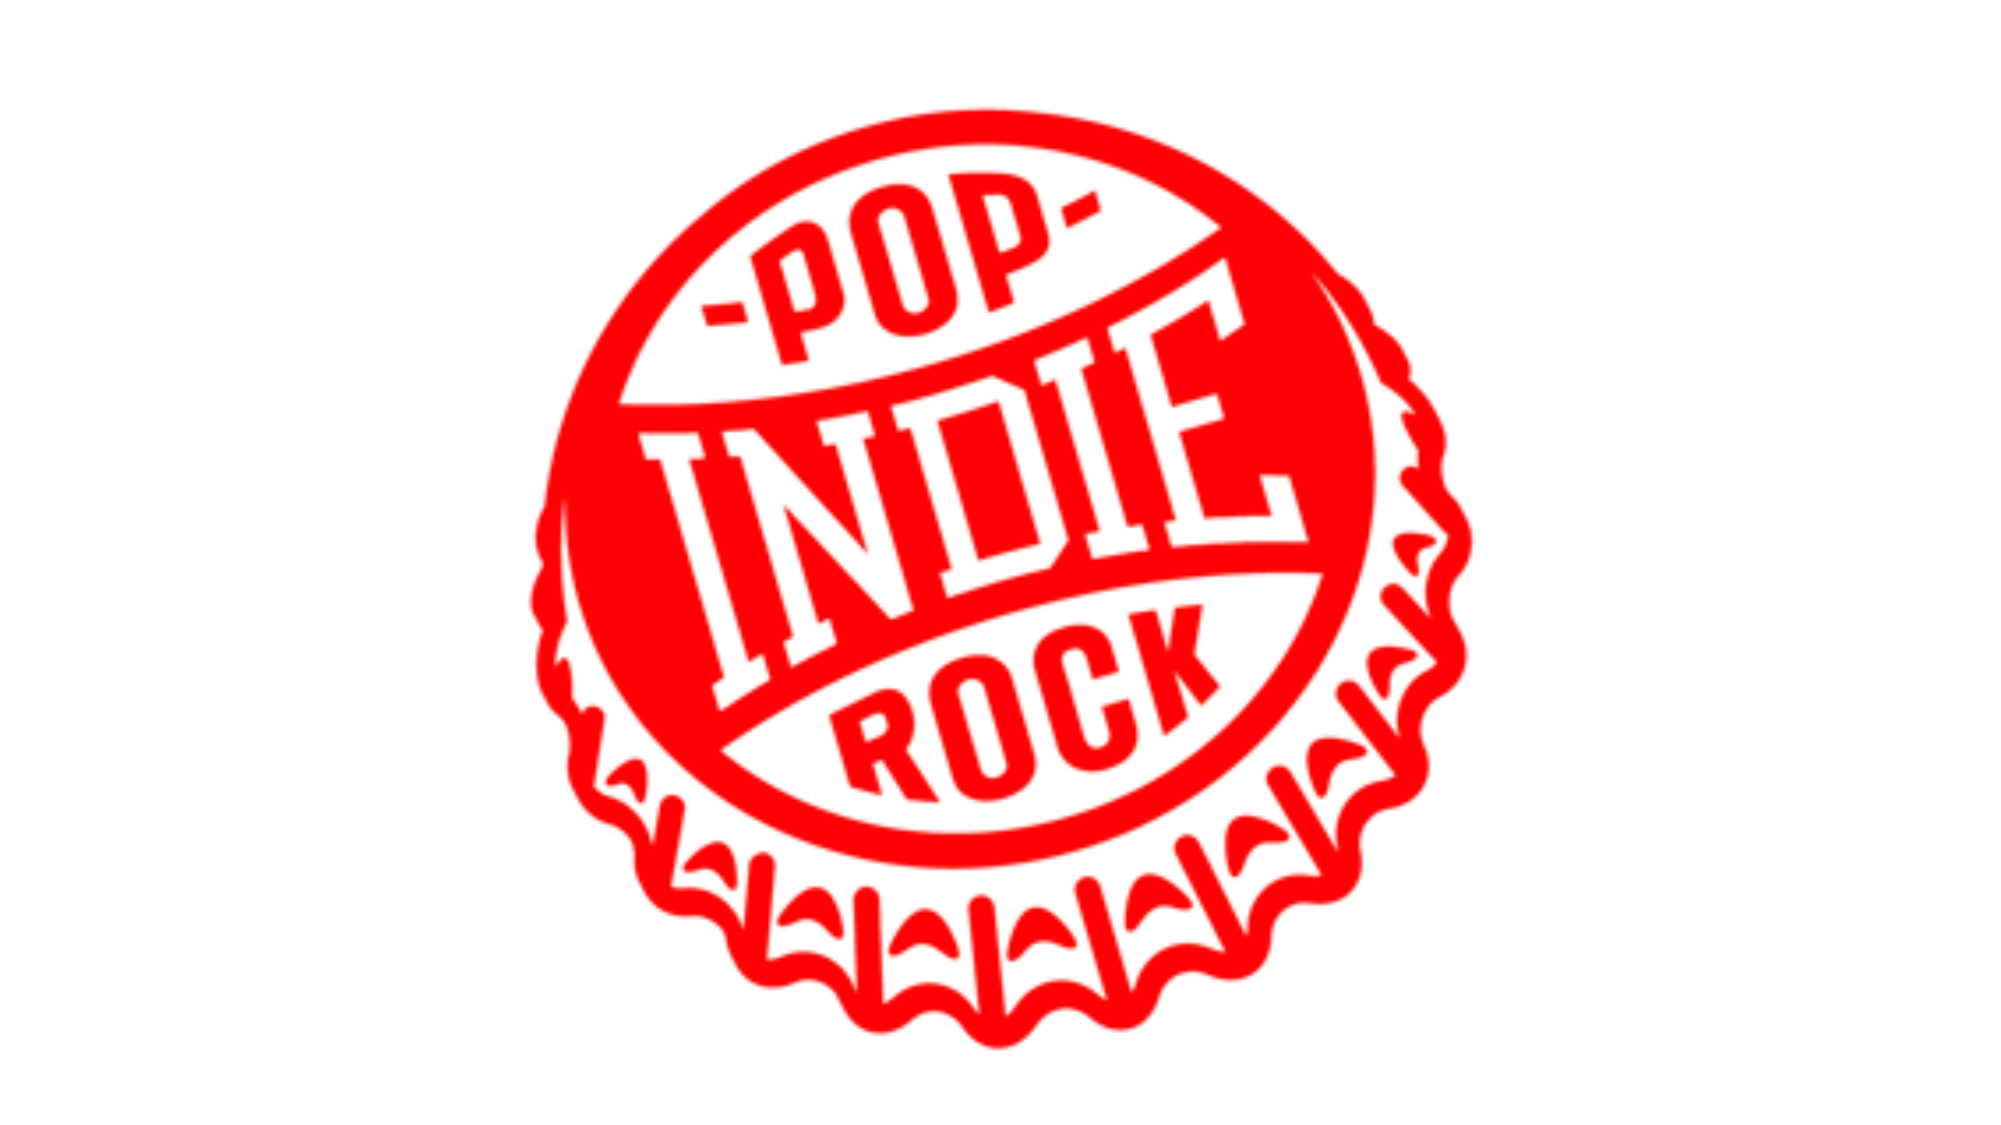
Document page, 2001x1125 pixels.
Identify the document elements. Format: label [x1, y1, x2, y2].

picture [294, 27, 1706, 1086]
